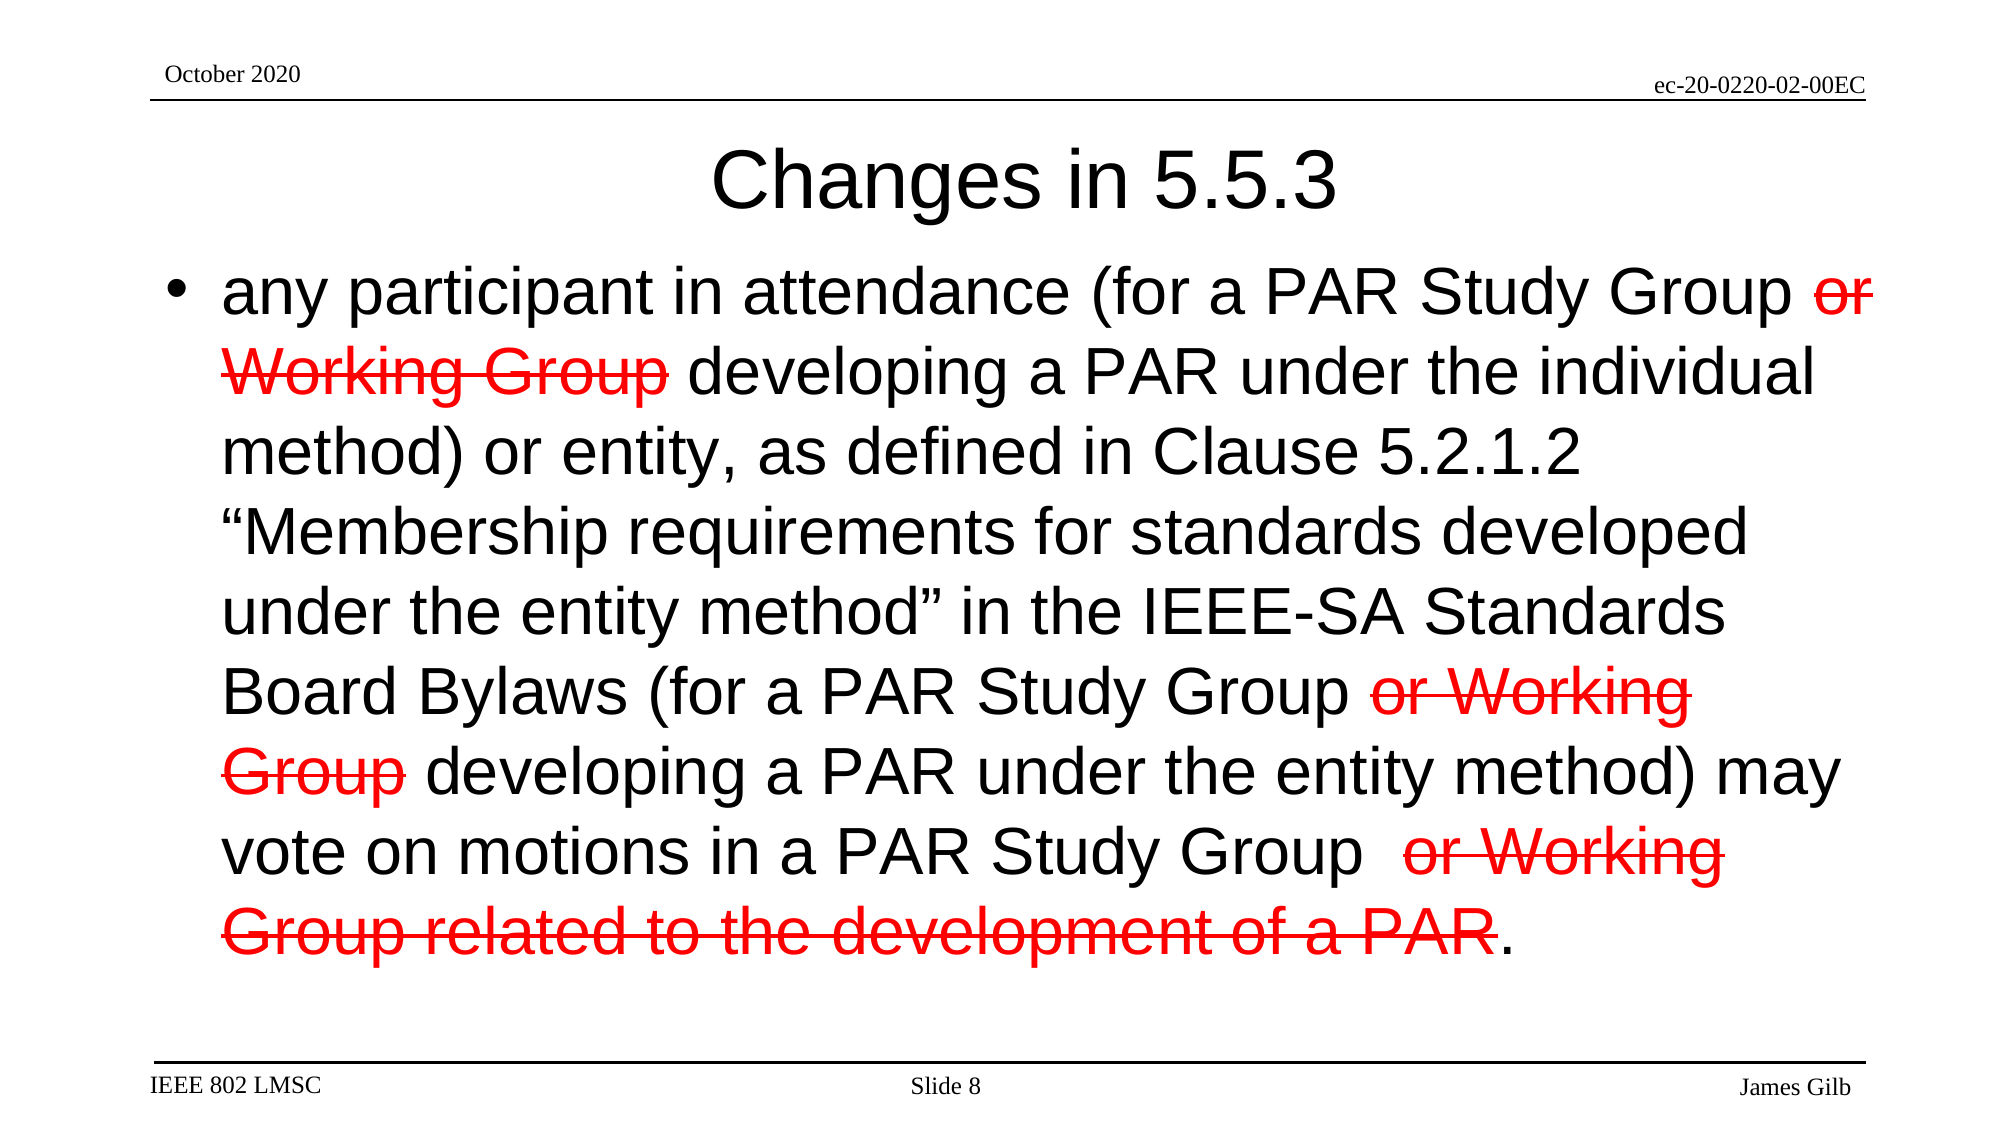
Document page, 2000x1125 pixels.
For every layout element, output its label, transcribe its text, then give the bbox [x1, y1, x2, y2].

title Changes in 5.5.3 [150, 112, 1900, 238]
list any participant in attendance (for a PAR Study Group or Working Group developing a PAR under the individual method) or entity, as defined in Clause 5.2.1.2 “Membership requirements for standards developed under the entity method” in the IEEE-SA Standards Board Bylaws (for a PAR Study Group or Working Group developing a PAR under the entity method) may vote on motions in a PAR Study Group or Working Group related to the development of a PAR. [150, 239, 1900, 1051]
